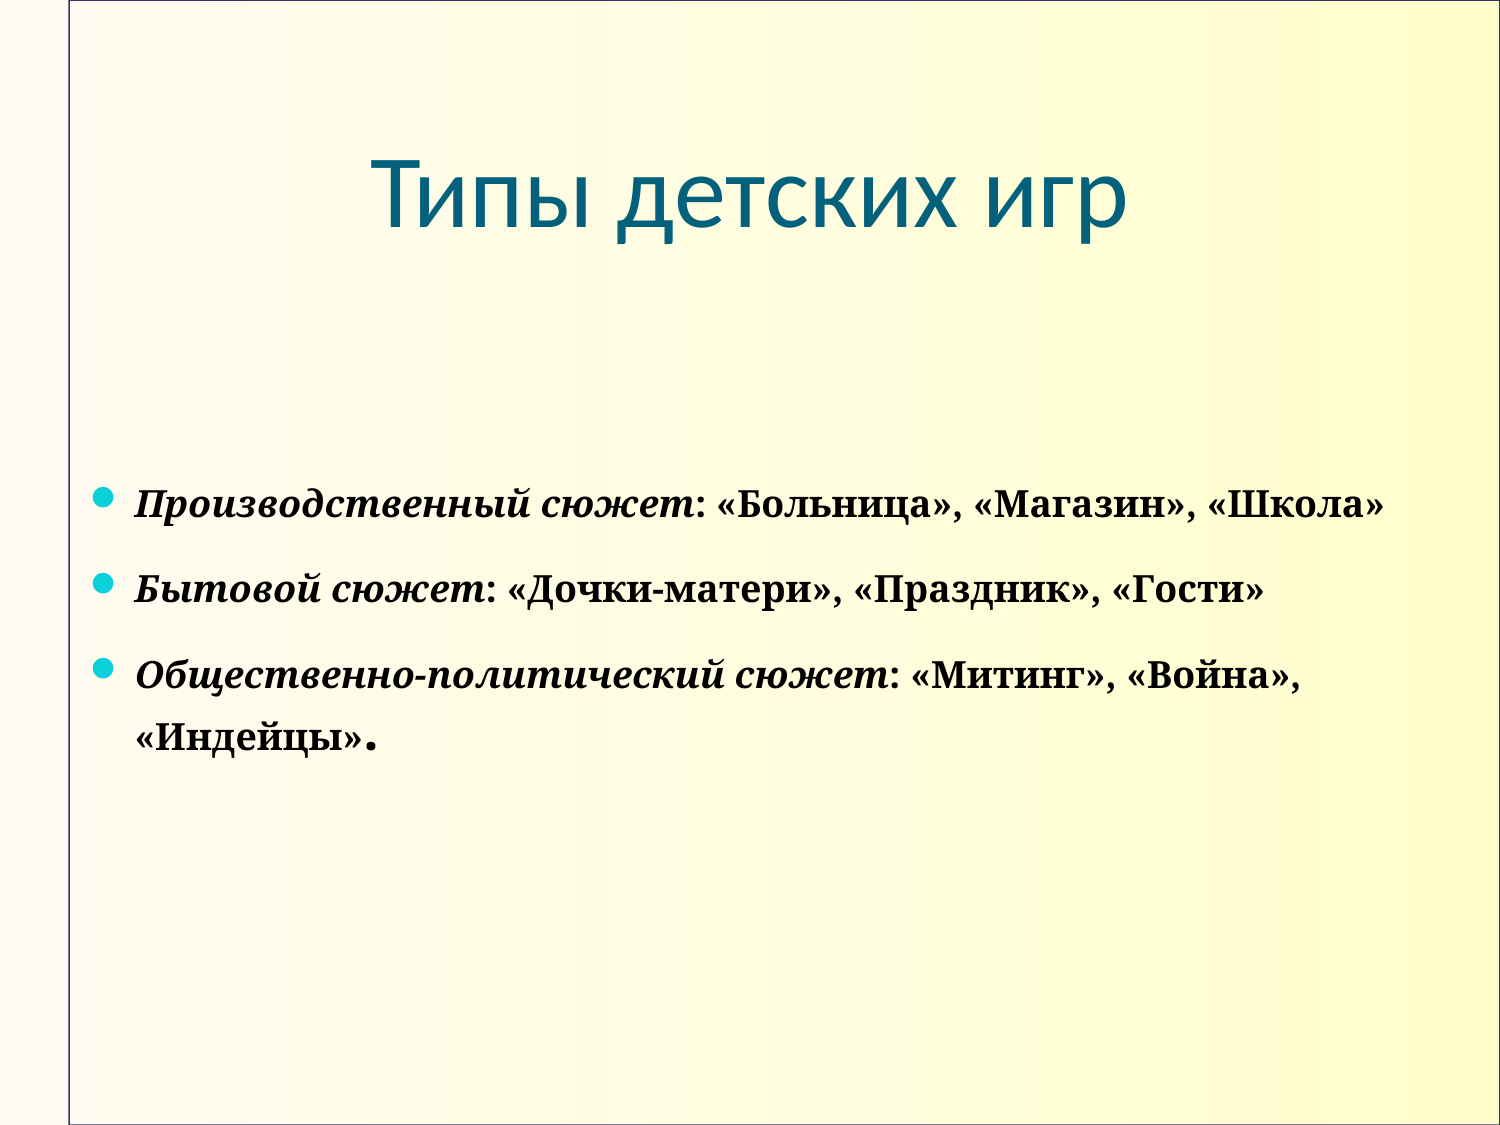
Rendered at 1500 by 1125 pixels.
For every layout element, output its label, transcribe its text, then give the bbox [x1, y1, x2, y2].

text_box Производственный сюжет: «Больница», «Магазин», «Школа» Бытовой сюжет: «Дочки-матери», «Праздник», «Гости» Общественно-политический сюжет: «Митинг», «Война», «Индейцы». [75, 472, 1426, 1038]
picture [0, 0, 68, 1125]
title Типы детских игр [75, 115, 1426, 381]
